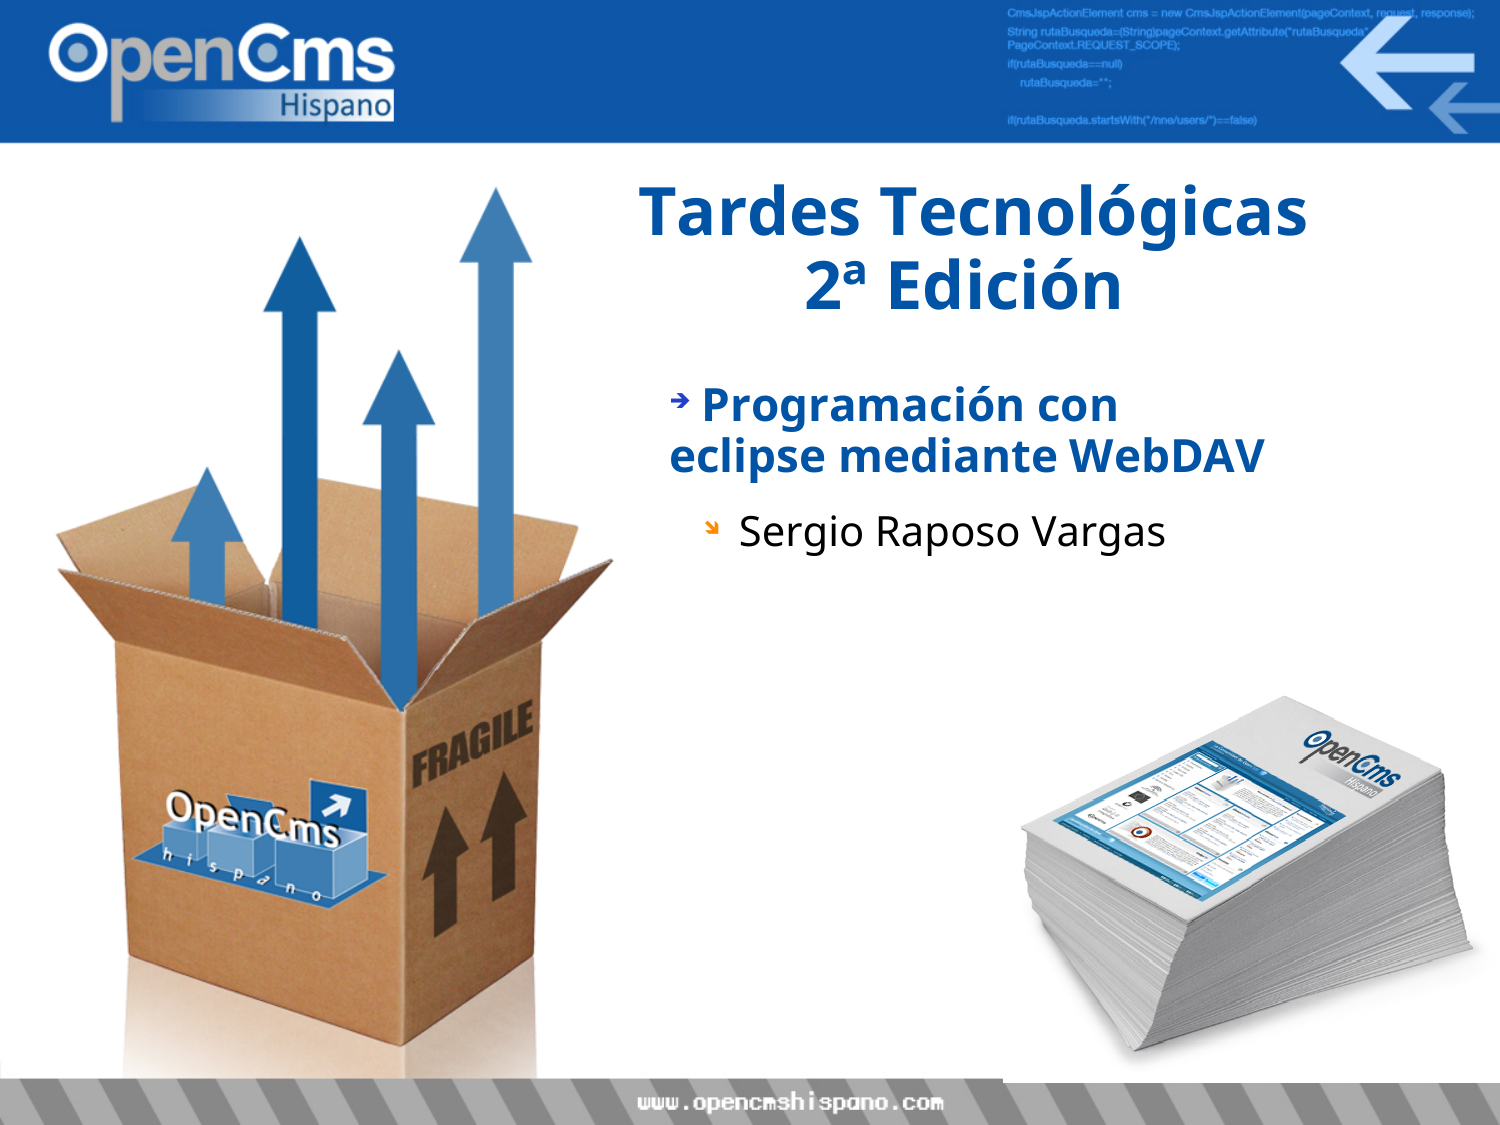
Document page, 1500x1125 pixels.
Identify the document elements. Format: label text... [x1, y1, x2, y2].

picture [0, 0, 1500, 1125]
text_box Programación con eclipse mediante WebDAV Sergio Raposo Vargas [654, 372, 1281, 637]
text_box Tardes Tecnológicas 2ª Edición [499, 163, 1447, 338]
